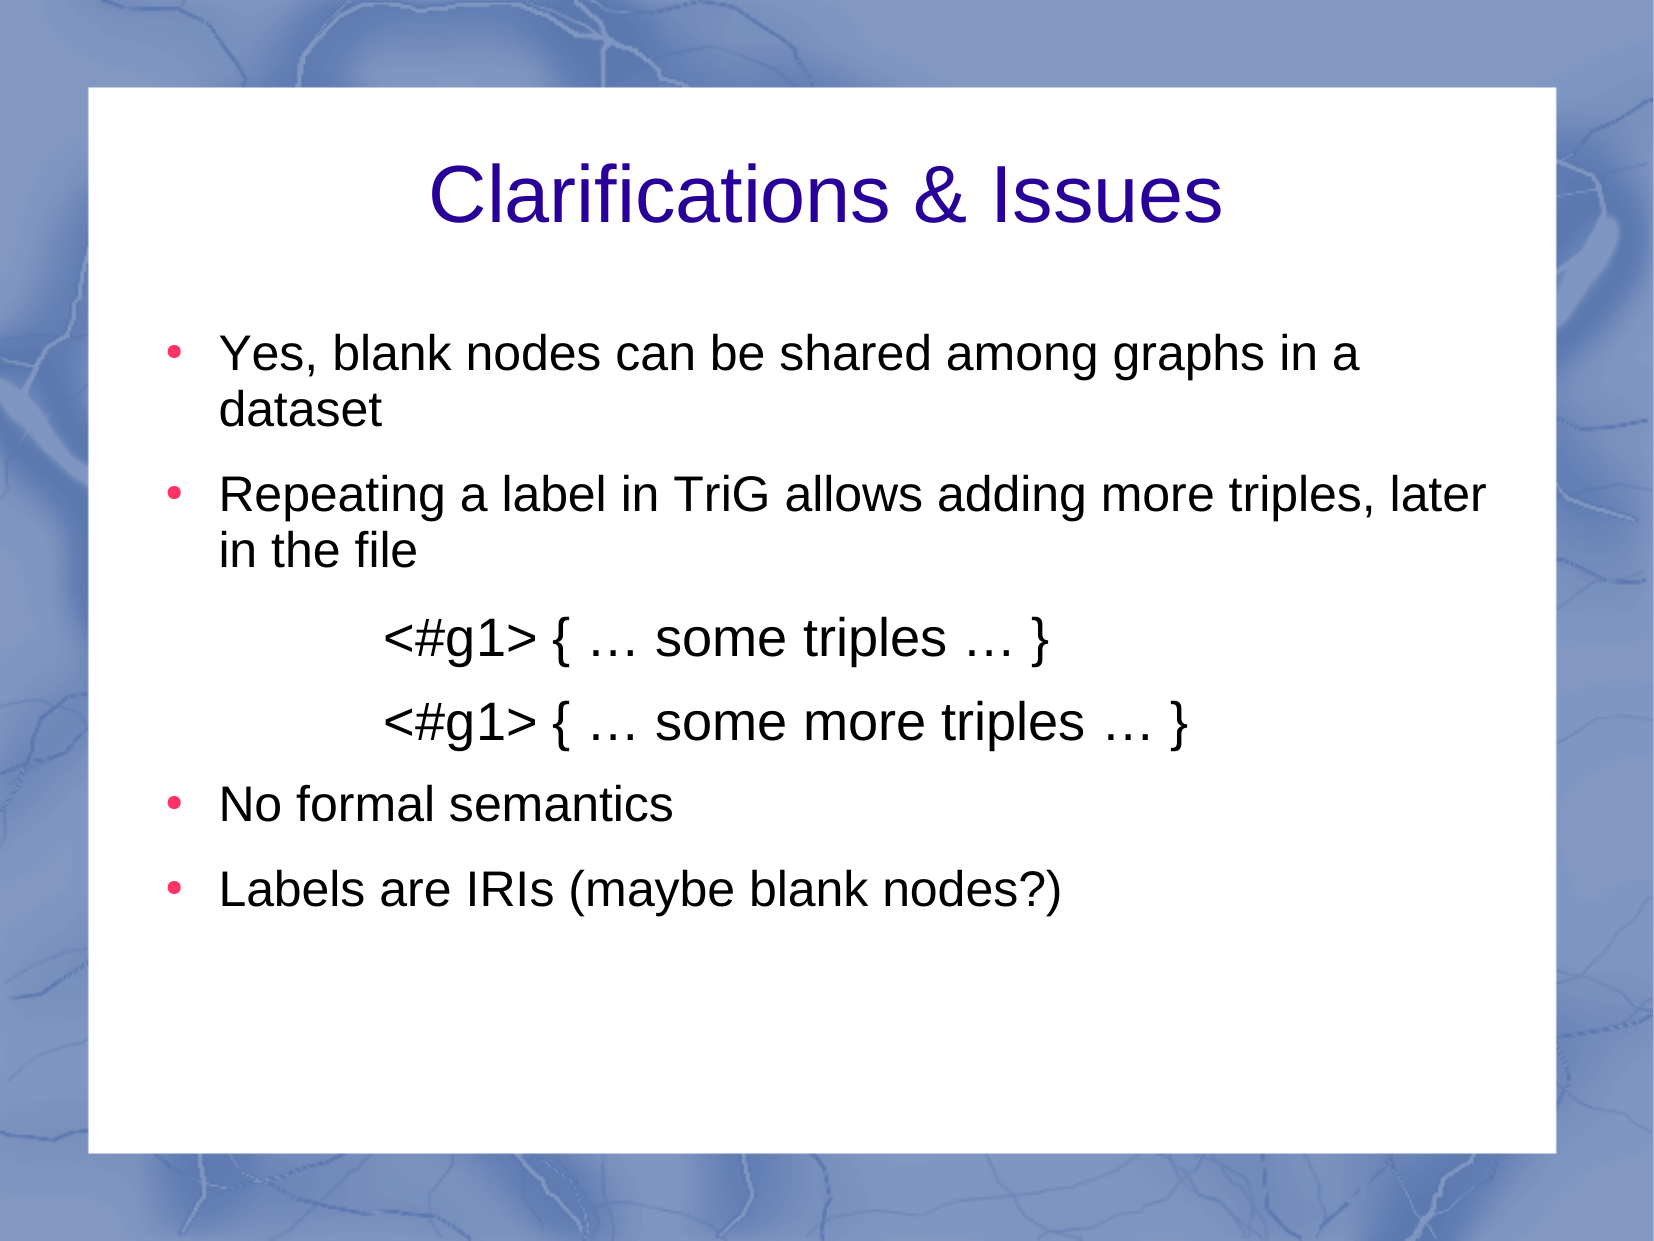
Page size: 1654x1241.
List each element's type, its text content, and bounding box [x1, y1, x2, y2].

title Clarifications & Issues [118, 90, 1536, 298]
list Yes, blank nodes can be shared among graphs in a dataset Repeating a label in TriG allows adding more triples, later in the file <#g1> { … some triples … } <#g1> { … some more triples … } No formal semantics Labels are IRIs (maybe blank nodes?) [147, 325, 1506, 1045]
picture [0, 0, 1654, 1241]
